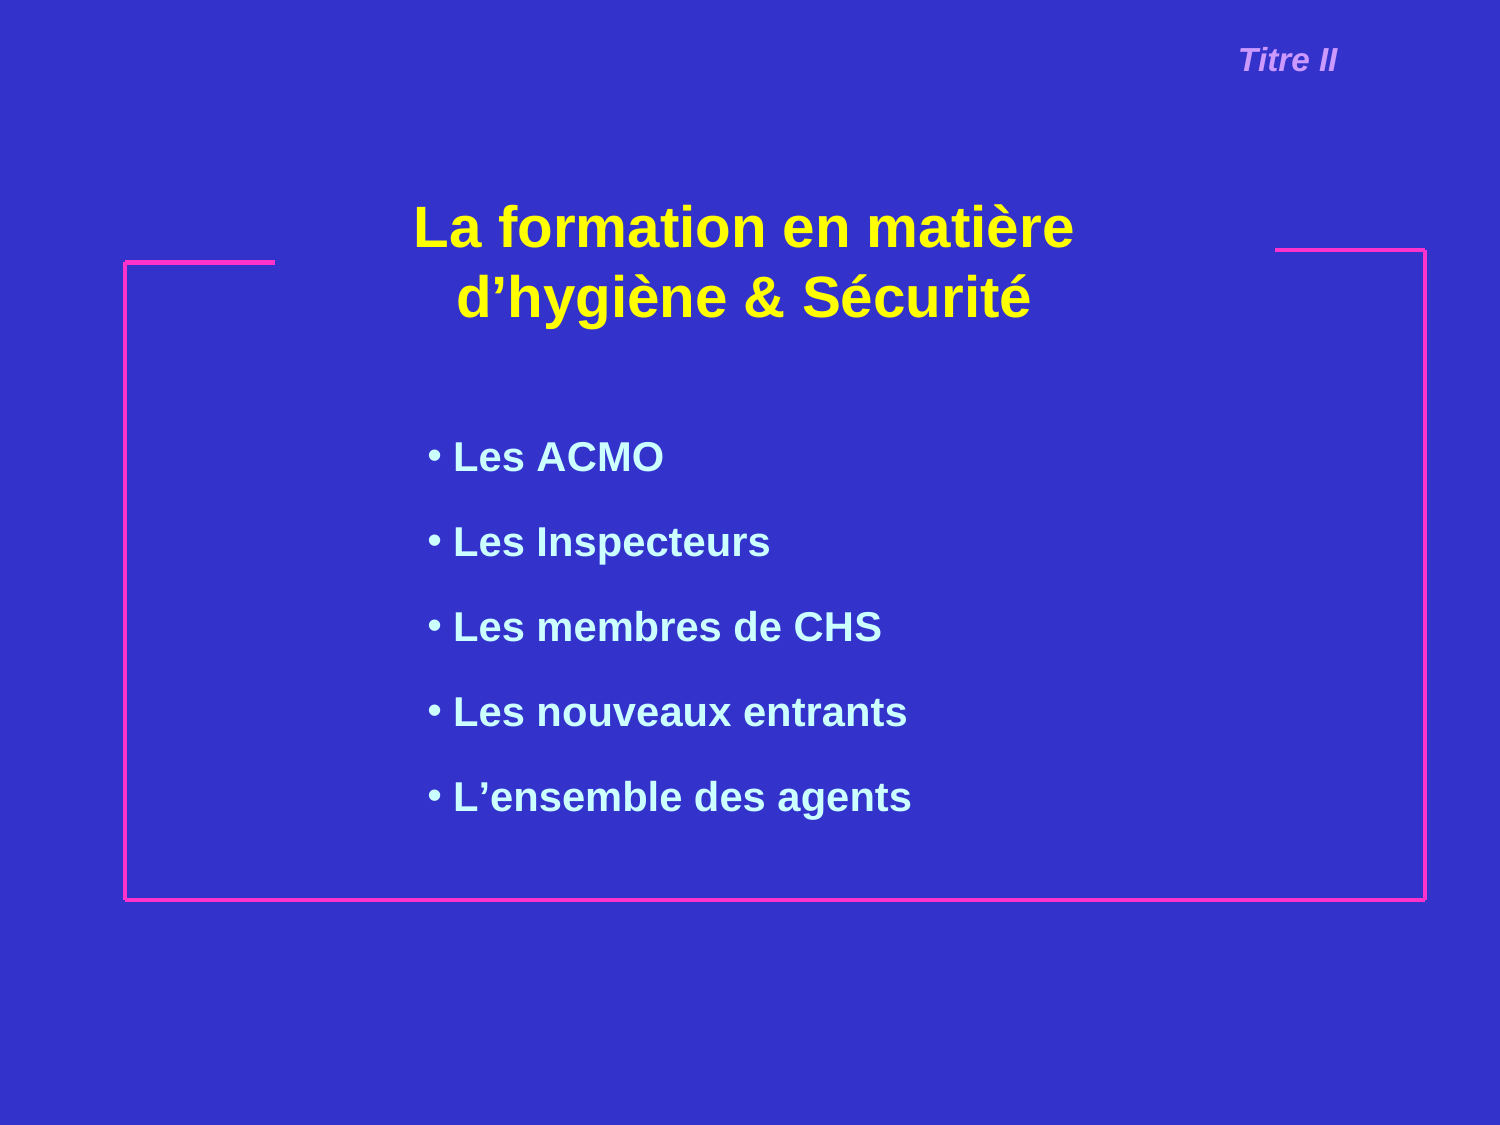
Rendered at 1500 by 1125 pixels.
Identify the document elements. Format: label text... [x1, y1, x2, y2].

text_box Les ACMO Les Inspecteurs Les membres de CHS Les nouveaux entrants L’ensemble des agents [412, 387, 1138, 828]
text_box Titre II [1223, 30, 1362, 87]
text_box La formation en matière d’hygiène & Sécurité [399, 181, 1090, 338]
